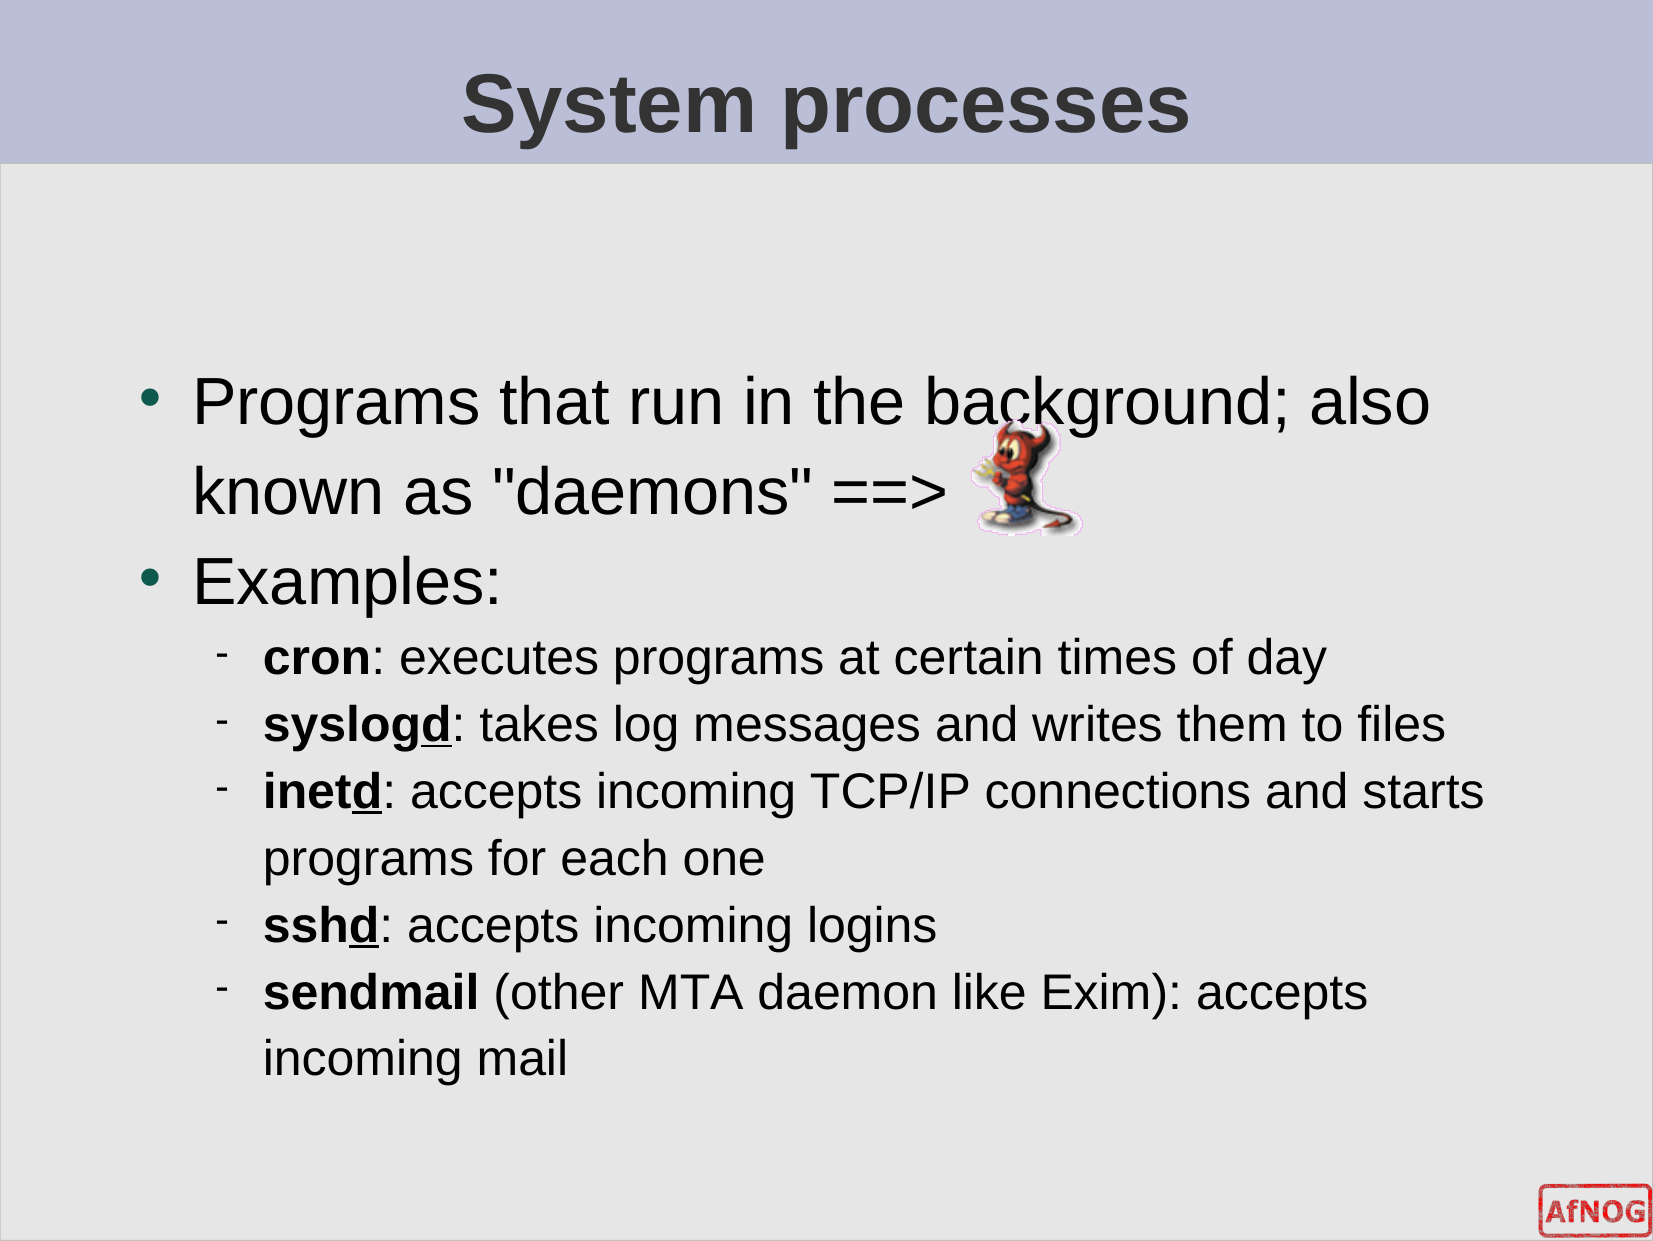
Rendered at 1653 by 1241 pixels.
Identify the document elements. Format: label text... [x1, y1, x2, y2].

picture [1537, 1182, 1653, 1241]
list Programs that run in the background; also known as "daemons" ==> Examples: cron: executes programs at certain times of day syslogd: takes log messages and writes them to files inetd: accepts incoming TCP/IP connections and starts programs for each one sshd: accepts incoming logins sendmail (other MTA daemon like Exim): accepts incoming mail [121, 344, 1534, 1127]
title System processes [0, 0, 1653, 208]
picture [970, 418, 1084, 536]
